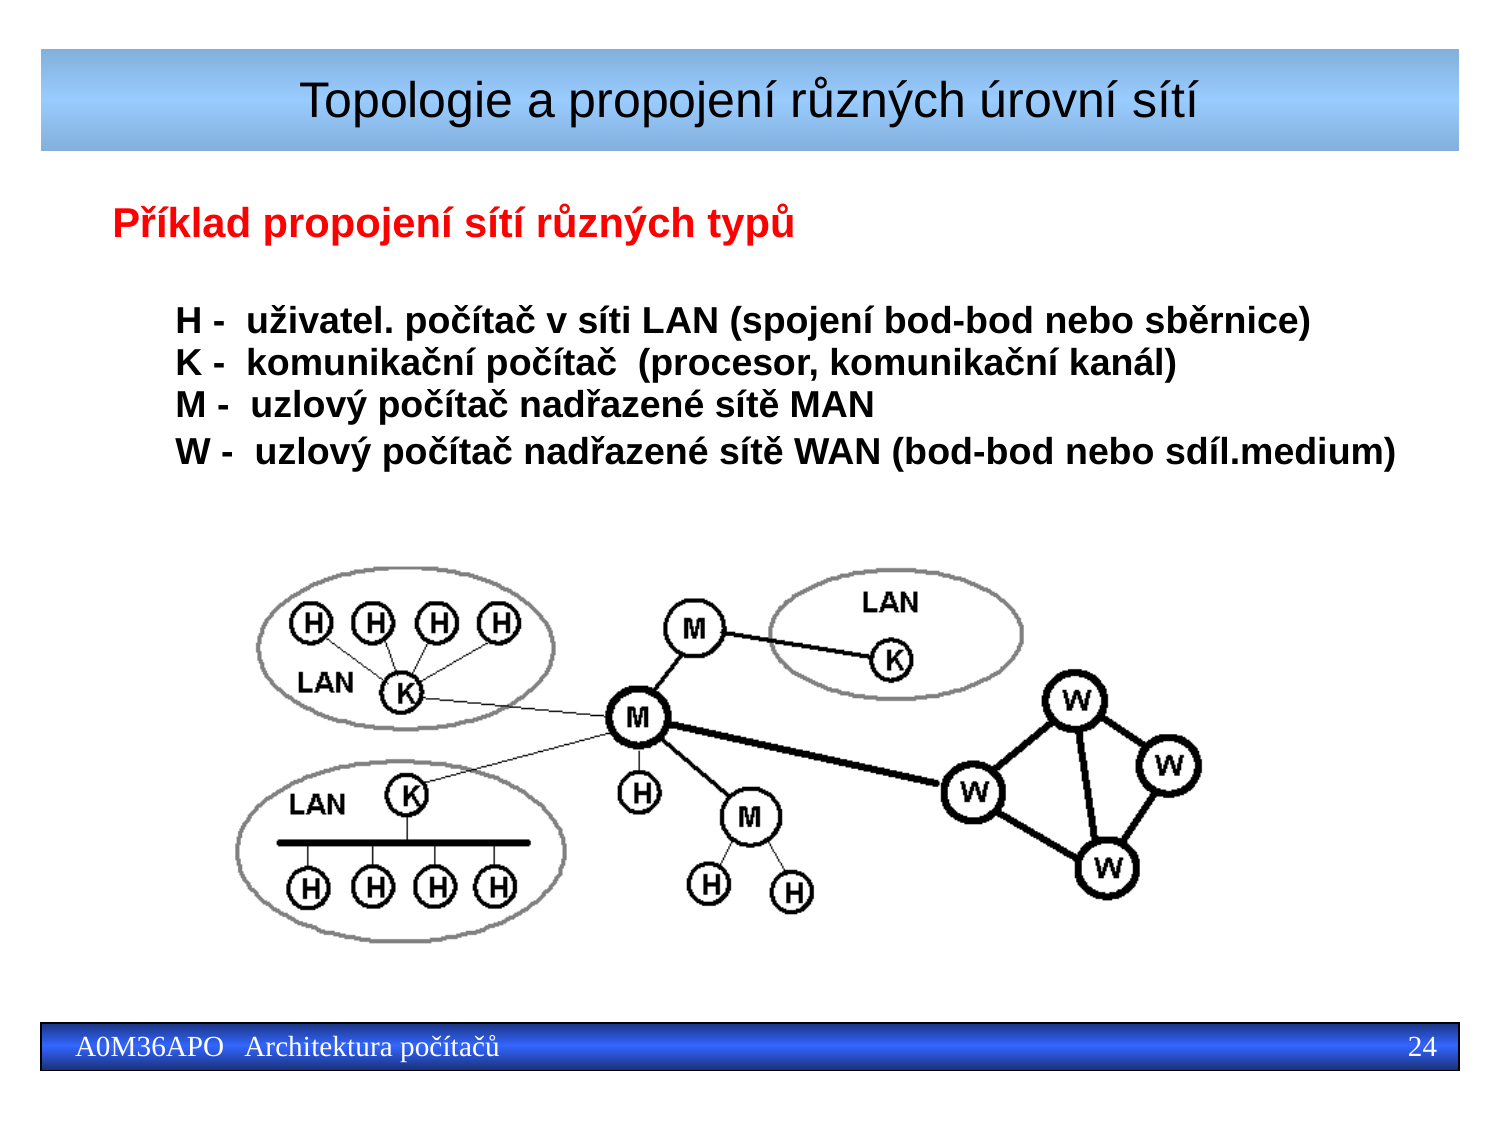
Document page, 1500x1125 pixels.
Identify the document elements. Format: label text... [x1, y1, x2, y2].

picture [212, 535, 1238, 985]
title Topologie a propojení různých úrovní sítí [41, 49, 1459, 151]
text_box Příklad propojení sítí různých typů H - uživatel. počítač v síti LAN (spojení bod-bod nebo sběrnice) K - komunikační počítač (procesor, komunikační kanál) M - uzlový počítač nadřazené sítě MAN W - uzlový počítač nadřazené sítě WAN (bod-bod nebo sdíl.medium) [97, 199, 1450, 1025]
